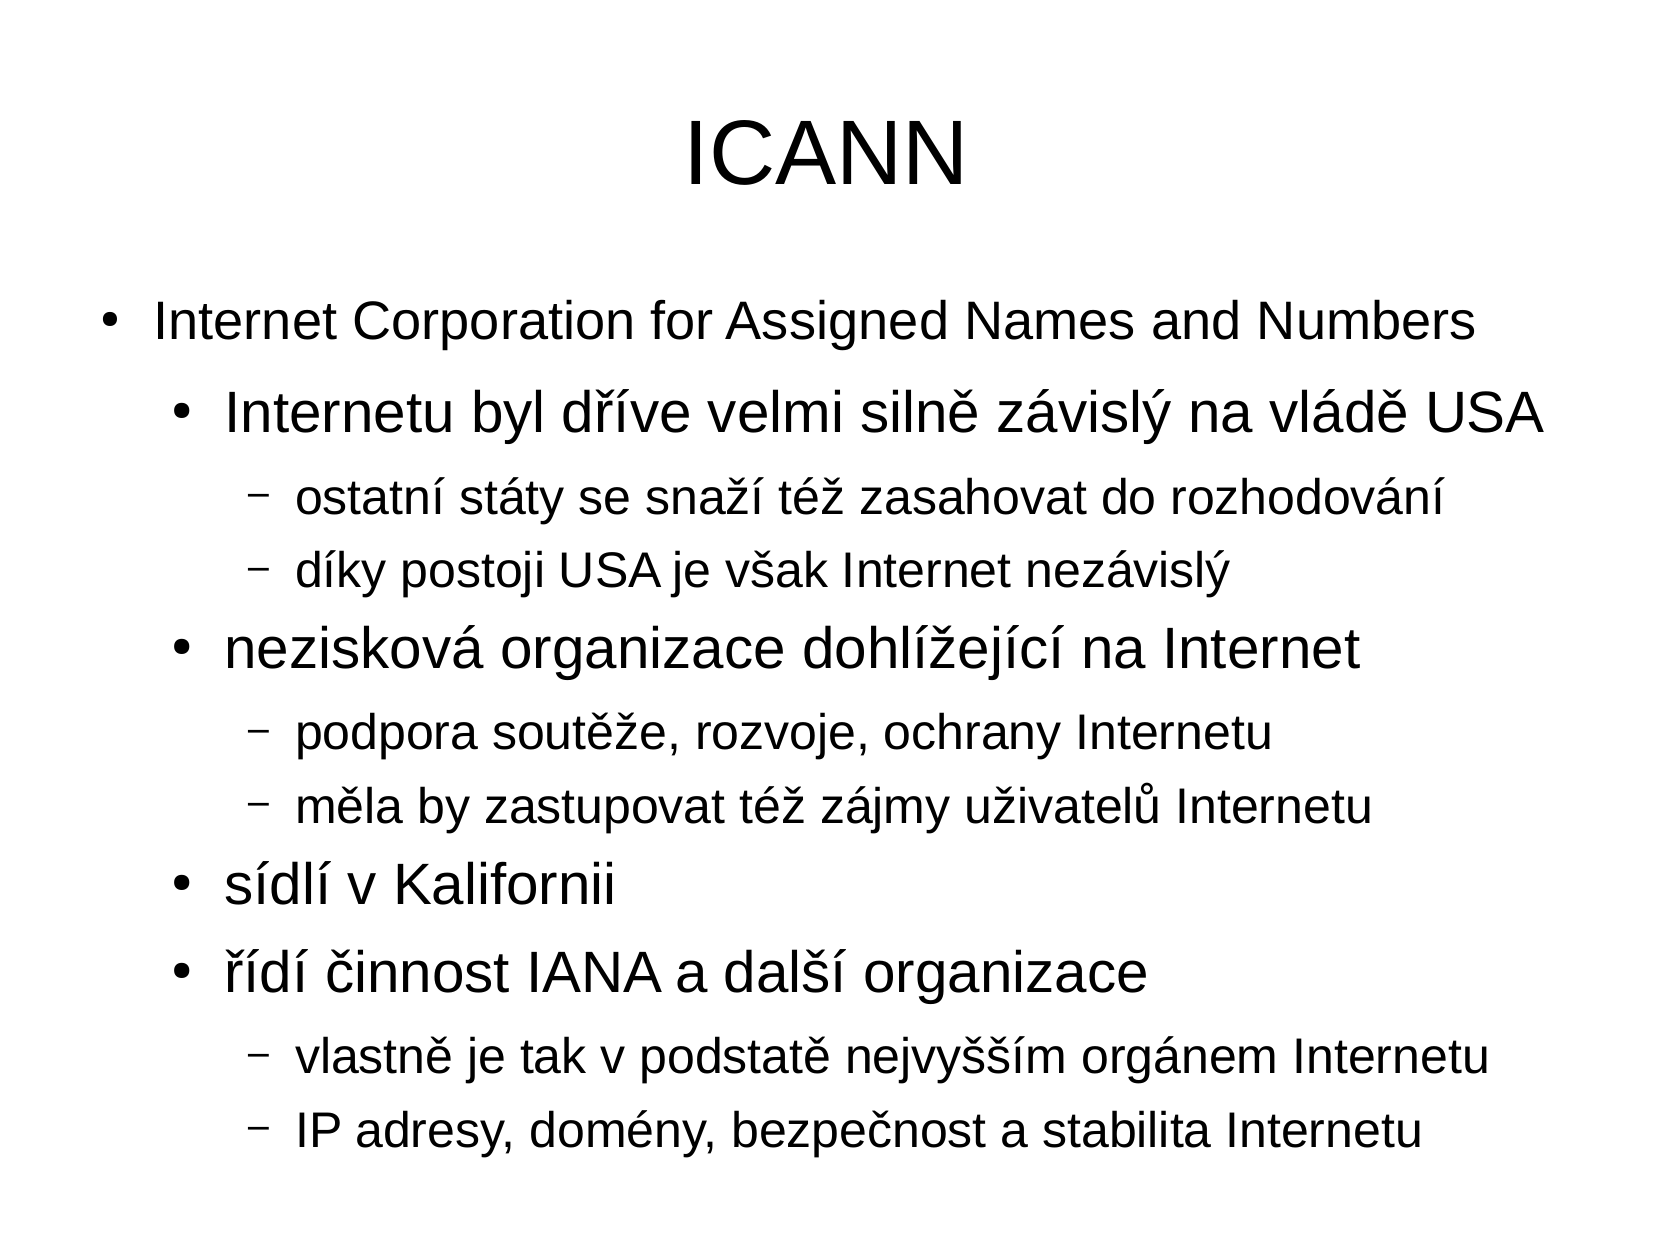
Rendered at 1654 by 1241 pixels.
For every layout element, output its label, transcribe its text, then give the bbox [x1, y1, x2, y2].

title ICANN [82, 56, 1571, 250]
list Internet Corporation for Assigned Names and Numbers Internetu byl dříve velmi silně závislý na vládě USA ostatní státy se snaží též zasahovat do rozhodování díky postoji USA je však Internet nezávislý nezisková organizace dohlížející na Internet podpora soutěže, rozvoje, ochrany Internetu měla by zastupovat též zájmy uživatelů Internetu sídlí v Kalifornii řídí činnost IANA a další organizace vlastně je tak v podstatě nejvyšším orgánem Internetu IP adresy, domény, bezpečnost a stabilita Internetu [82, 290, 1571, 1158]
